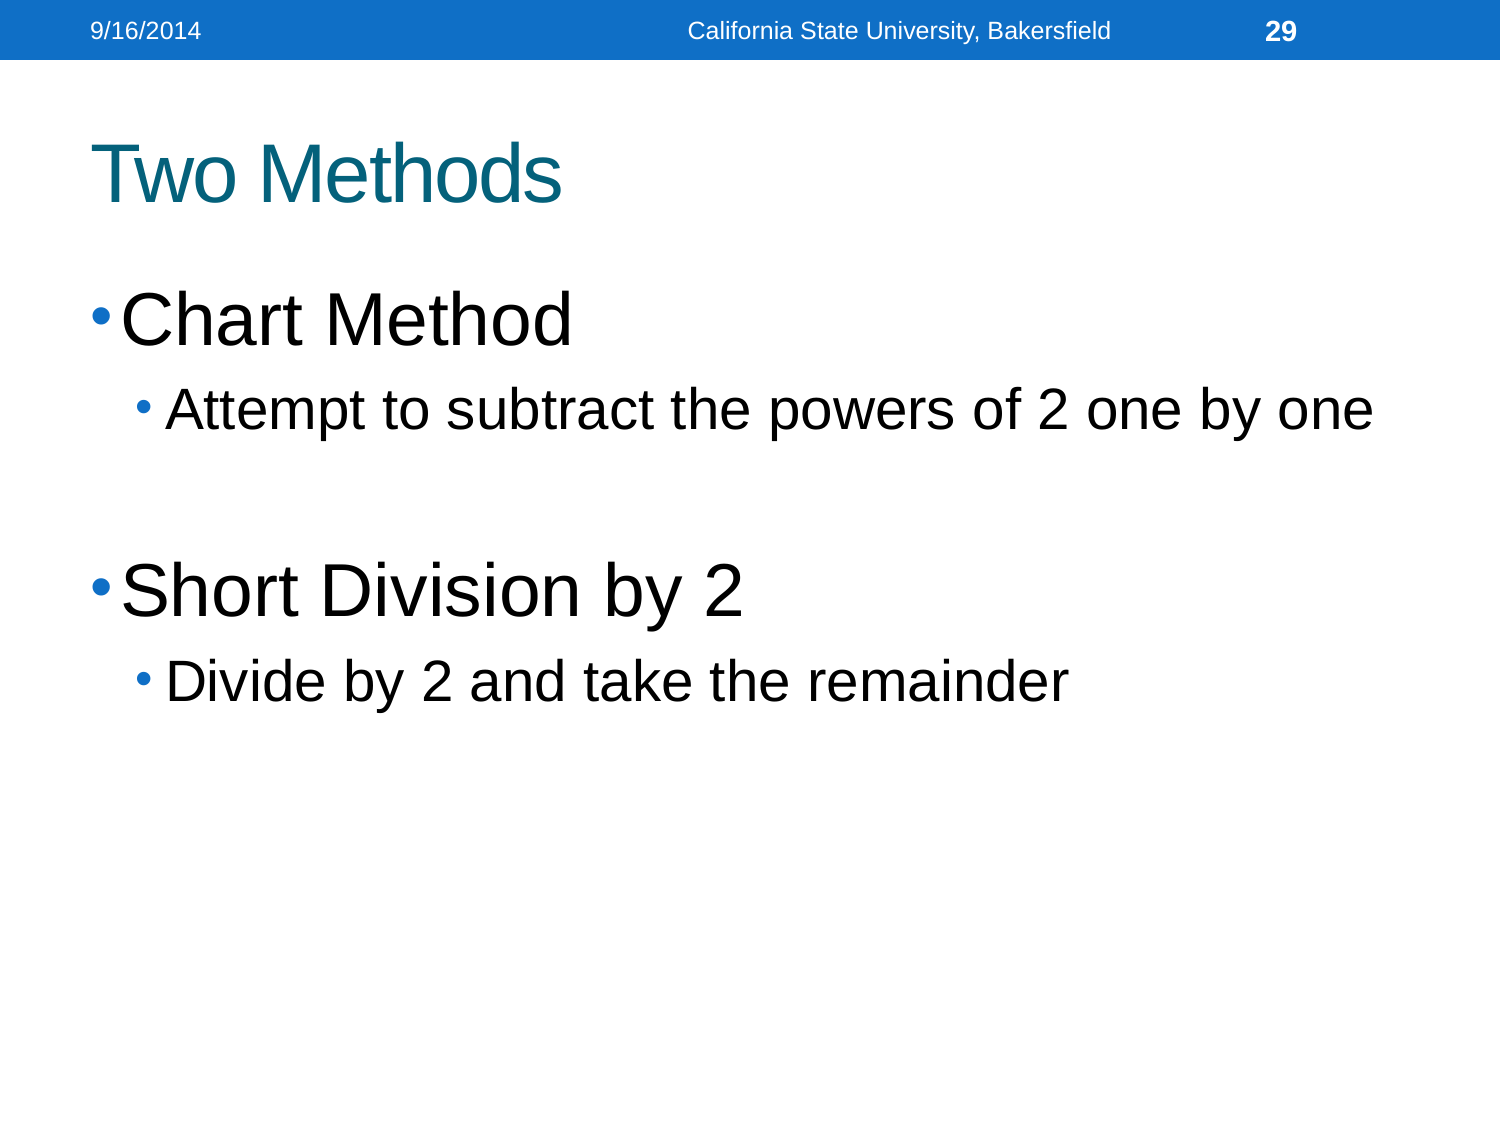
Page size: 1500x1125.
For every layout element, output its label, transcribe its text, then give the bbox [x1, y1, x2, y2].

list Chart Method Attempt to subtract the powers of 2 one by one Short Division by 2 Divide by 2 and take the remainder [75, 262, 1425, 1063]
footer California State University, Bakersfield [562, 3, 1238, 57]
slide_number 9/16/2014 [75, 3, 550, 57]
slide_number <number> [1250, 3, 1425, 57]
title Two Methods [75, 87, 1425, 250]
